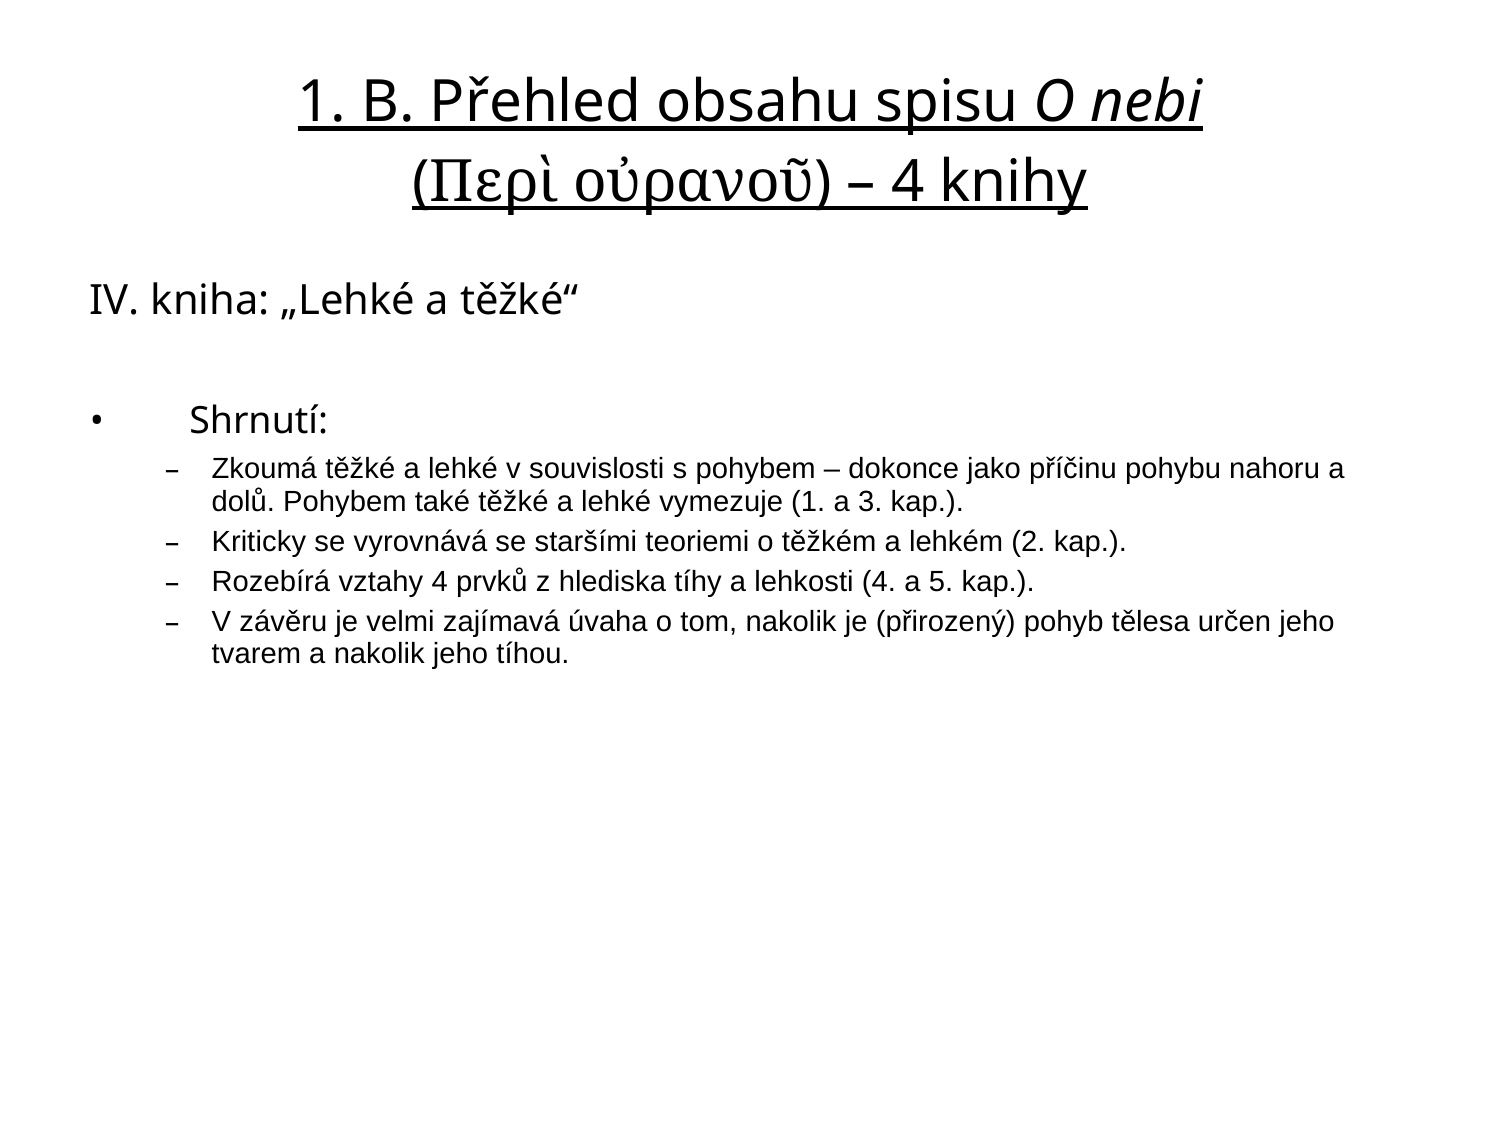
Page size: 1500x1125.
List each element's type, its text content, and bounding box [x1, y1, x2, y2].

list IV. kniha: „Lehké a těžké“ Shrnutí: Zkoumá těžké a lehké v souvislosti s pohybem – dokonce jako příčinu pohybu nahoru a dolů. Pohybem také těžké a lehké vymezuje (1. a 3. kap.). Kriticky se vyrovnává se staršími teoriemi o těžkém a lehkém (2. kap.). Rozebírá vztahy 4 prvků z hlediska tíhy a lehkosti (4. a 5. kap.). V závěru je velmi zajímavá úvaha o tom, nakolik je (přirozený) pohyb tělesa určen jeho tvarem a nakolik jeho tíhou. [75, 262, 1426, 1006]
title 1. B. Přehled obsahu spisu O nebi (Περὶ οὐρανοῦ) – 4 knihy [75, 45, 1426, 233]
